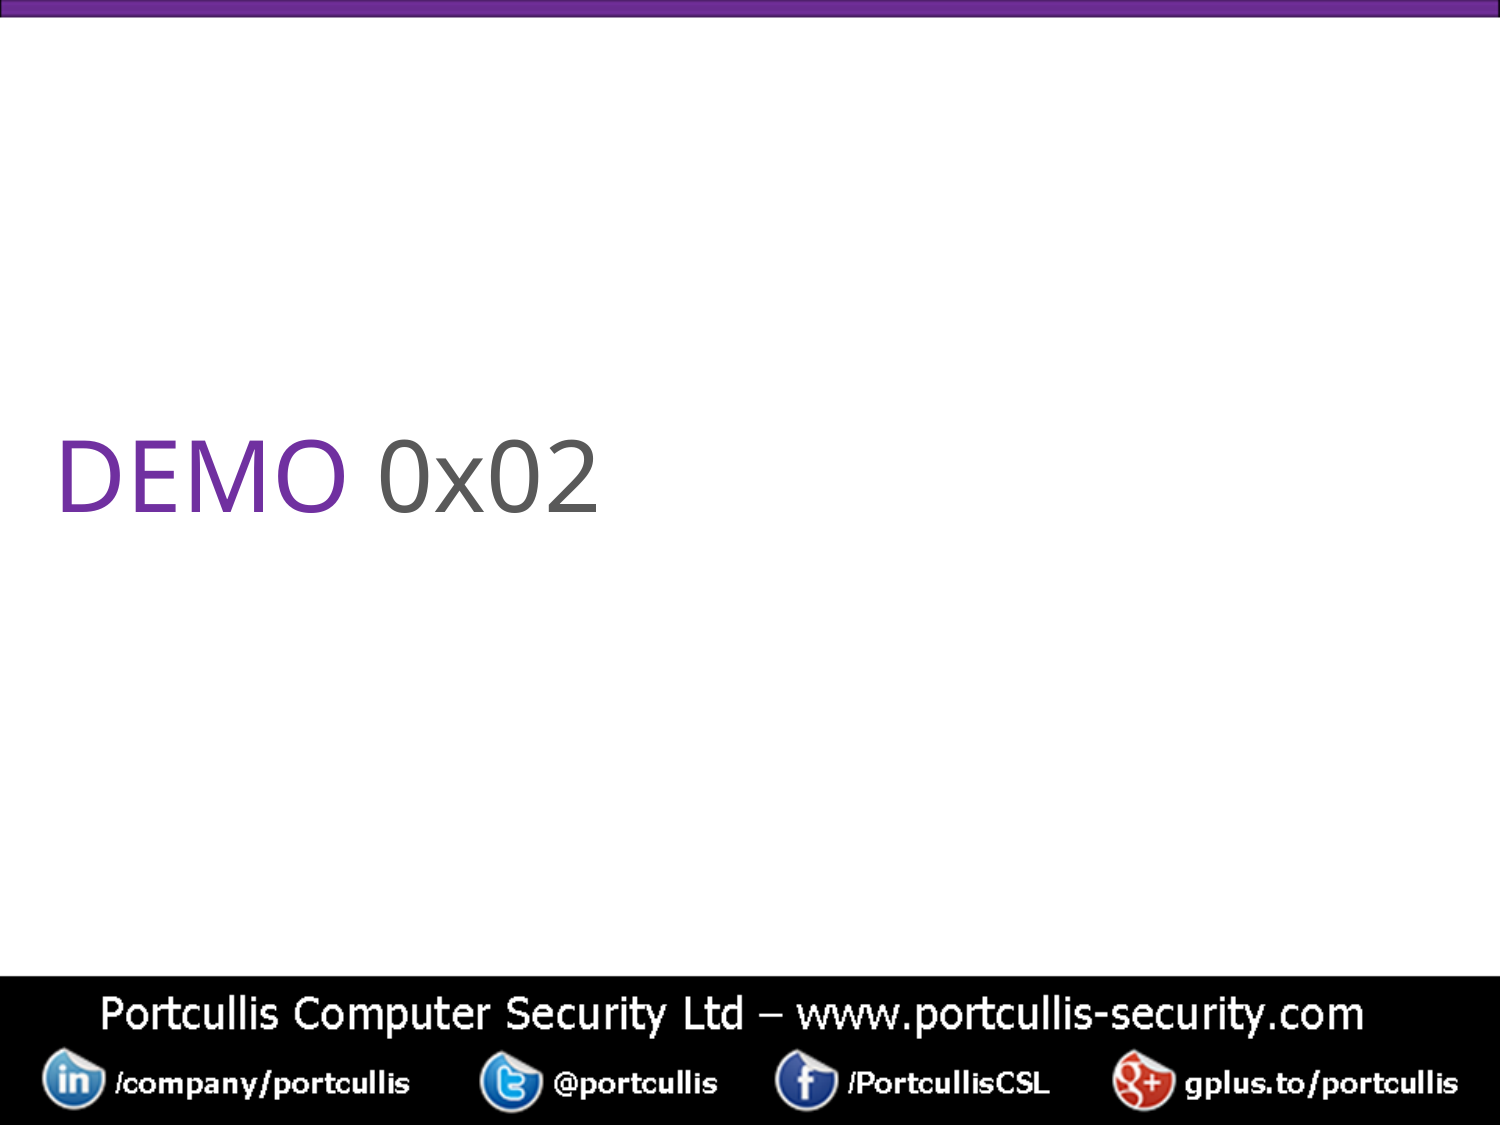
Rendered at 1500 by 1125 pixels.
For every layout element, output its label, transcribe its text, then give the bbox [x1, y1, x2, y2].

picture [0, 0, 1500, 1125]
title DEMO 0x02 [53, 400, 1447, 560]
